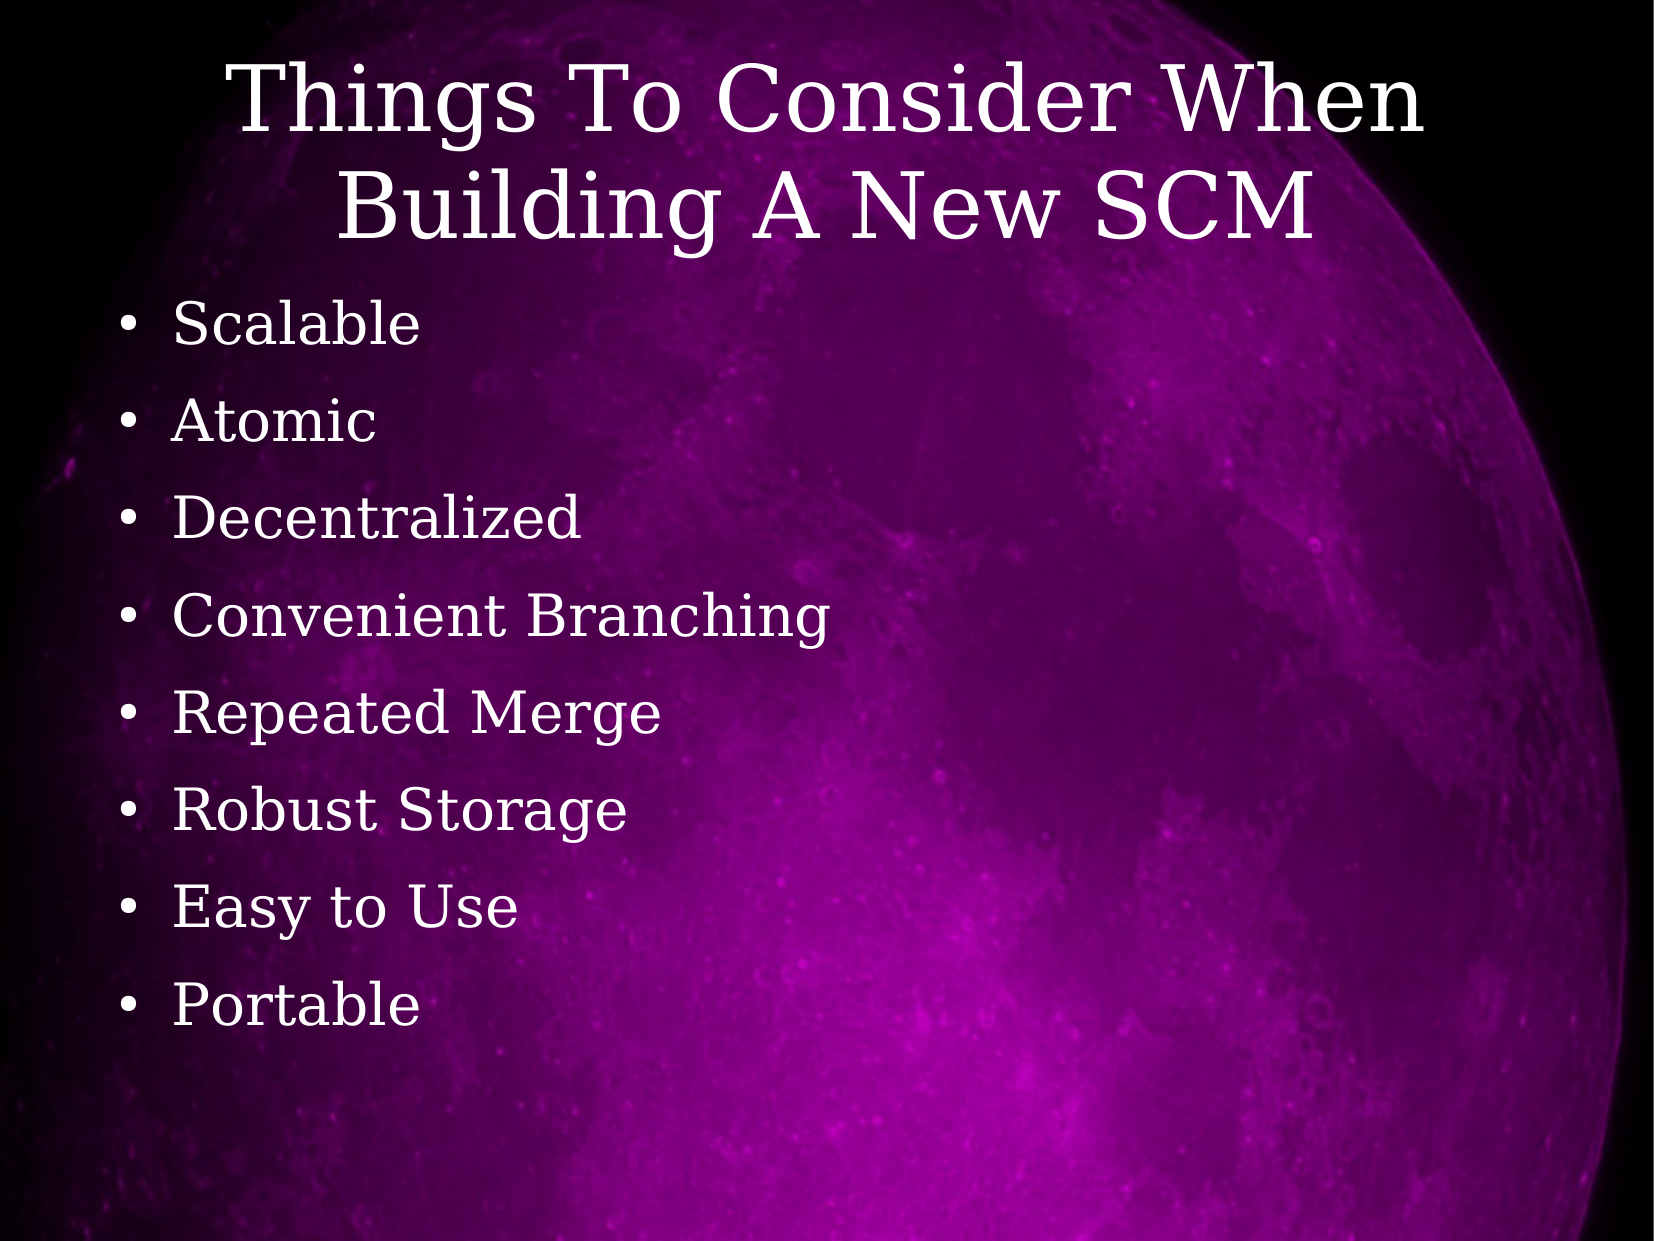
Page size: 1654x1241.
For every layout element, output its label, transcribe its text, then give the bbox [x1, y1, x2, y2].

title Things To Consider When Building A New SCM [82, 45, 1571, 261]
picture [0, 0, 1654, 1241]
list Scalable Atomic Decentralized Convenient Branching Repeated Merge Robust Storage Easy to Use Portable [82, 290, 1571, 1109]
